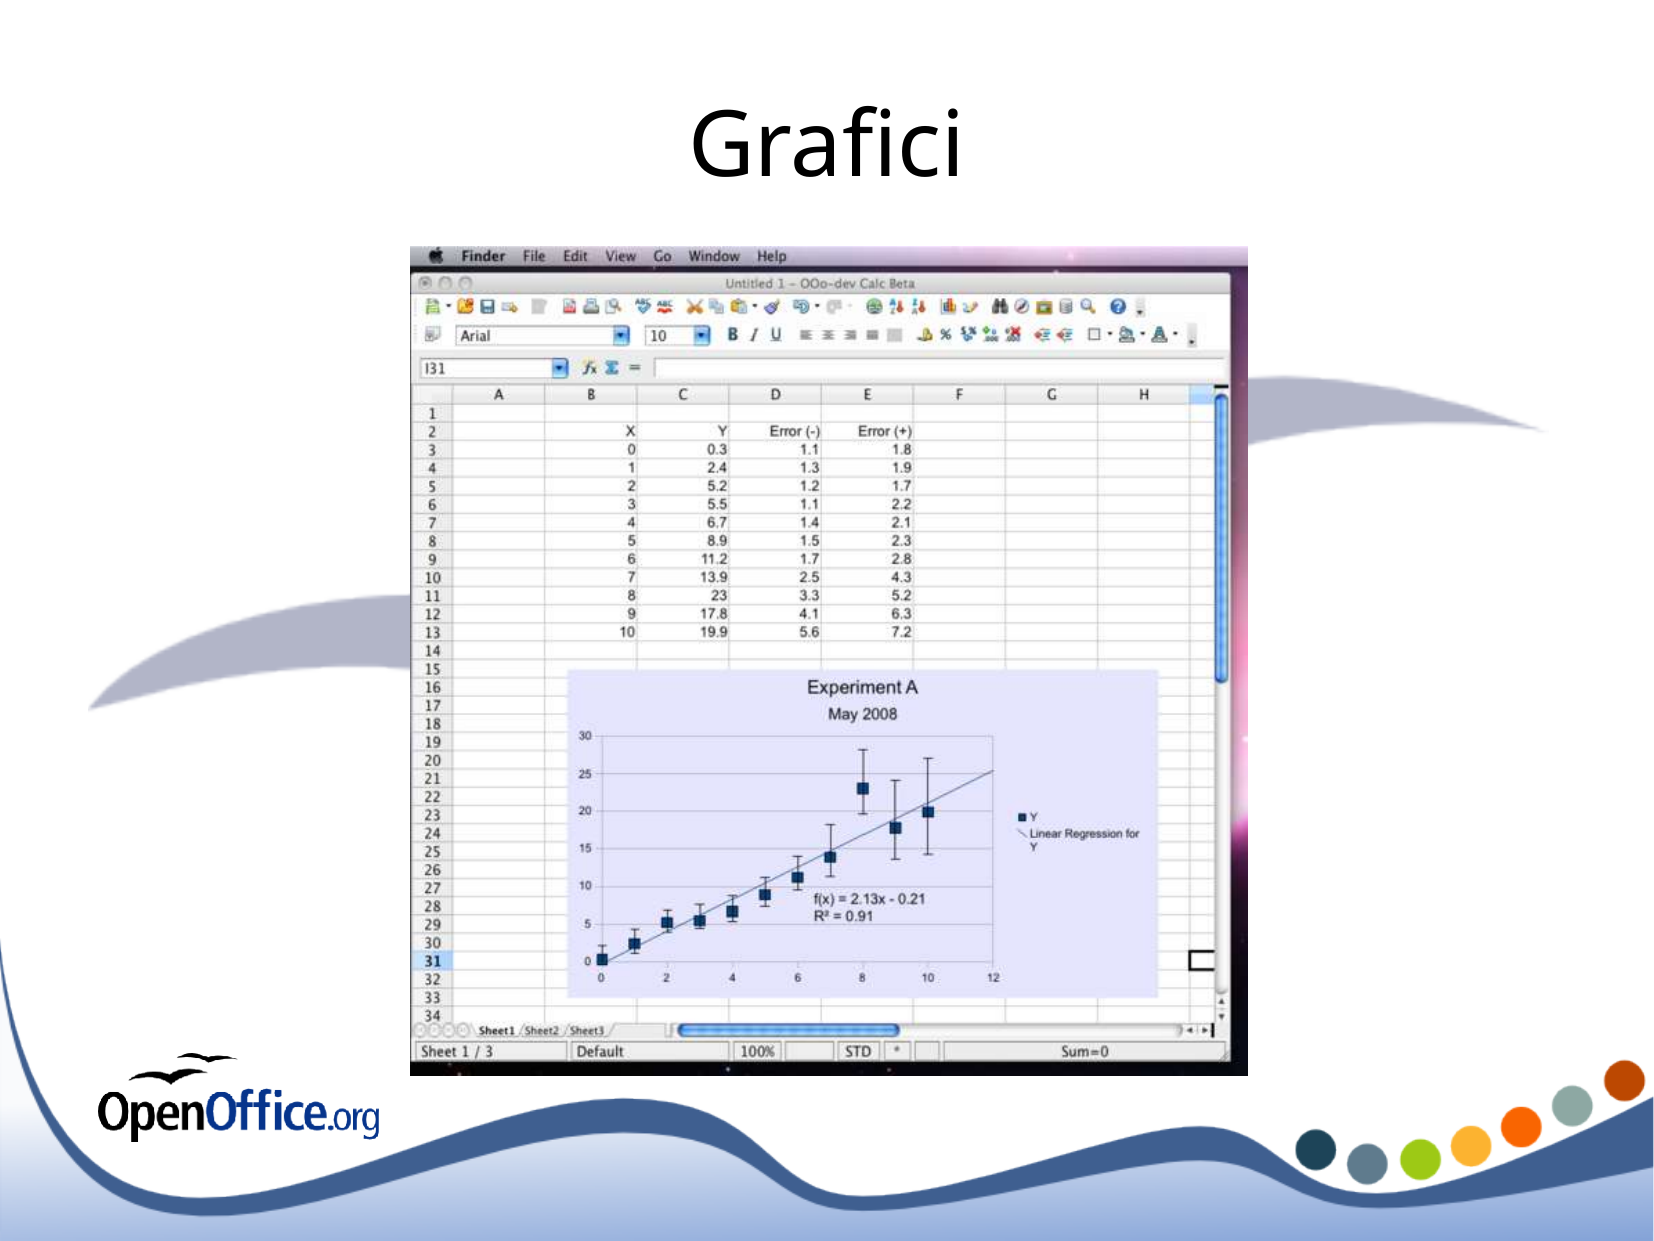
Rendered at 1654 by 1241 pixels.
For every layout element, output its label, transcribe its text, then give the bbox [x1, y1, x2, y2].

title Grafici [82, 37, 1571, 245]
picture [0, 246, 1654, 1241]
